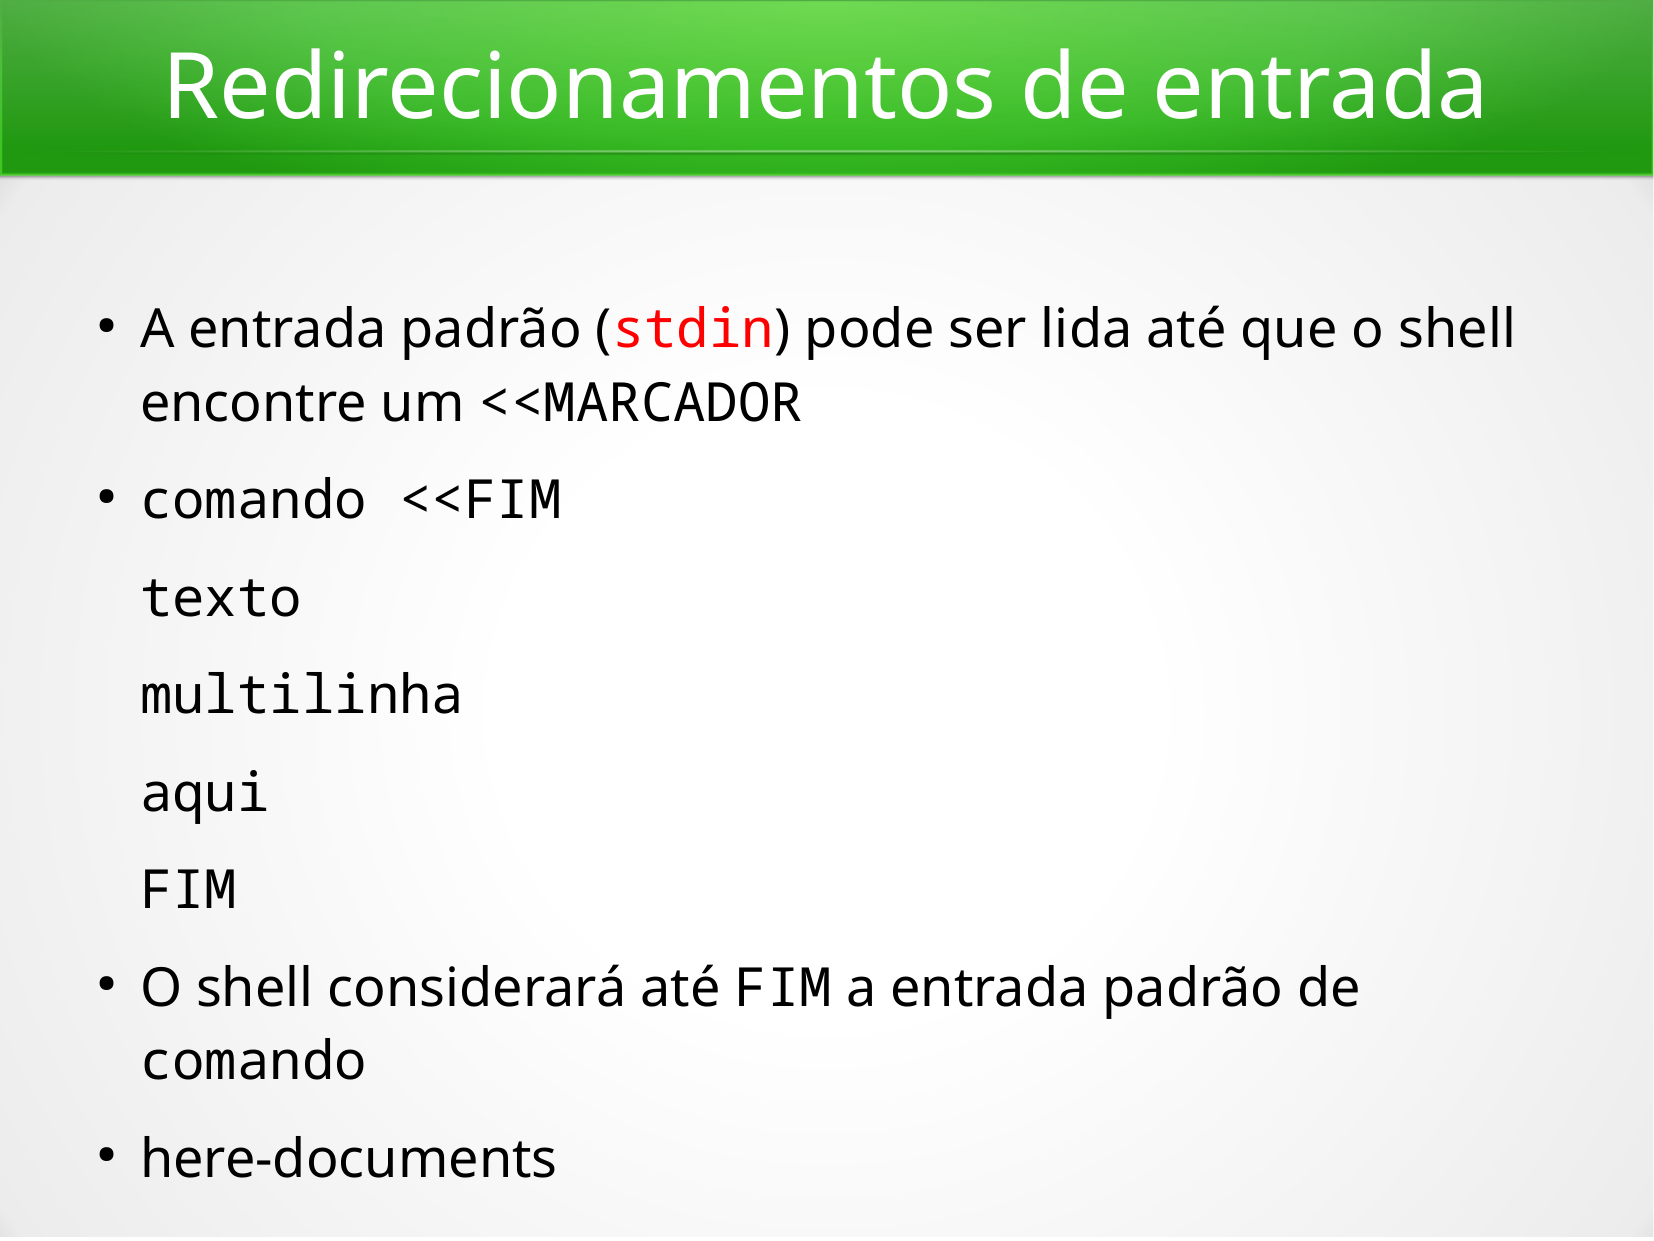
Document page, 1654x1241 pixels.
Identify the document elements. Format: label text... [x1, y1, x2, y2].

picture [0, 0, 1654, 1237]
list A entrada padrão (stdin) pode ser lida até que o shell encontre um <<MARCADOR comando <<FIM texto multilinha aqui FIM O shell considerará até FIM a entrada padrão de comando here-documents [82, 290, 1571, 1205]
title Redirecionamentos de entrada [82, 11, 1571, 154]
